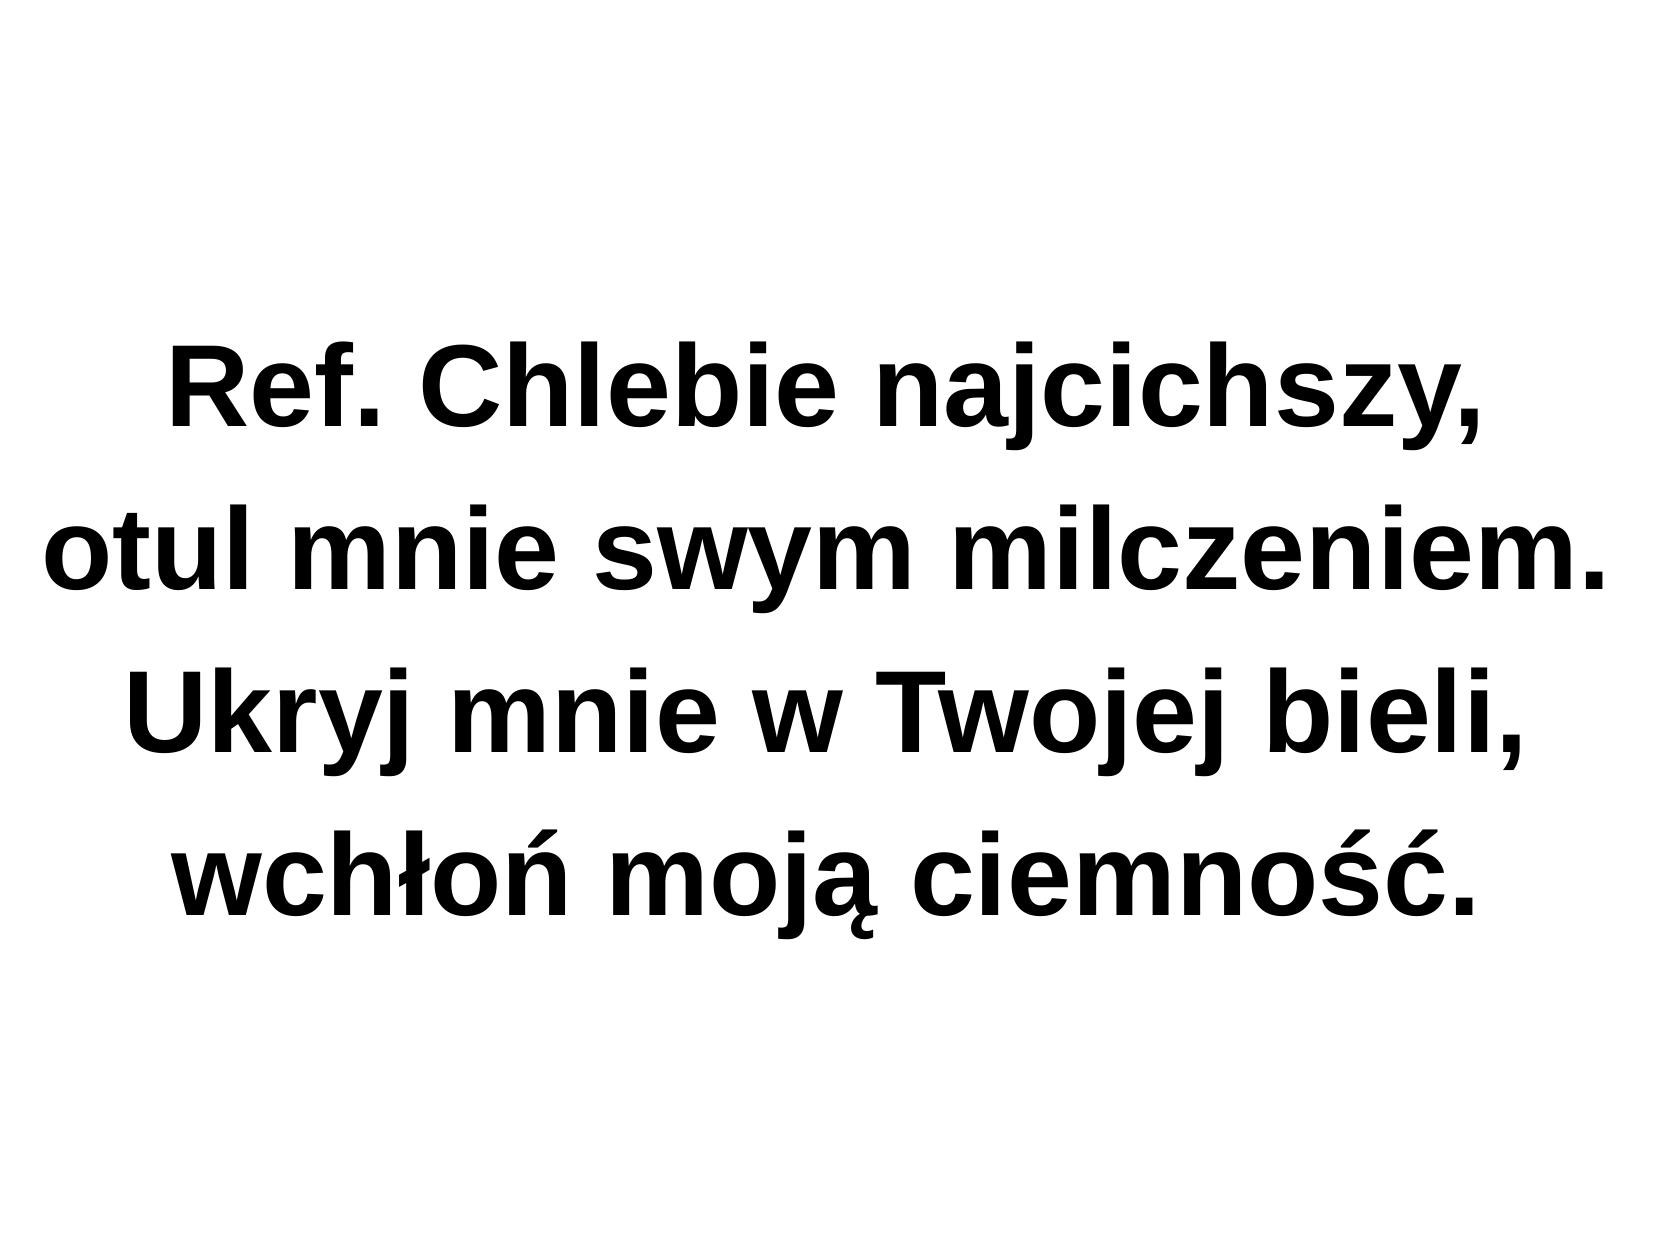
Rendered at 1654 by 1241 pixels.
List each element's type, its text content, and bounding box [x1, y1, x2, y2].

subtitle Ref. Chlebie najcichszy, otul mnie swym milczeniem. Ukryj mnie w Twojej bieli, wchłoń moją ciemność. [0, 0, 1654, 1229]
